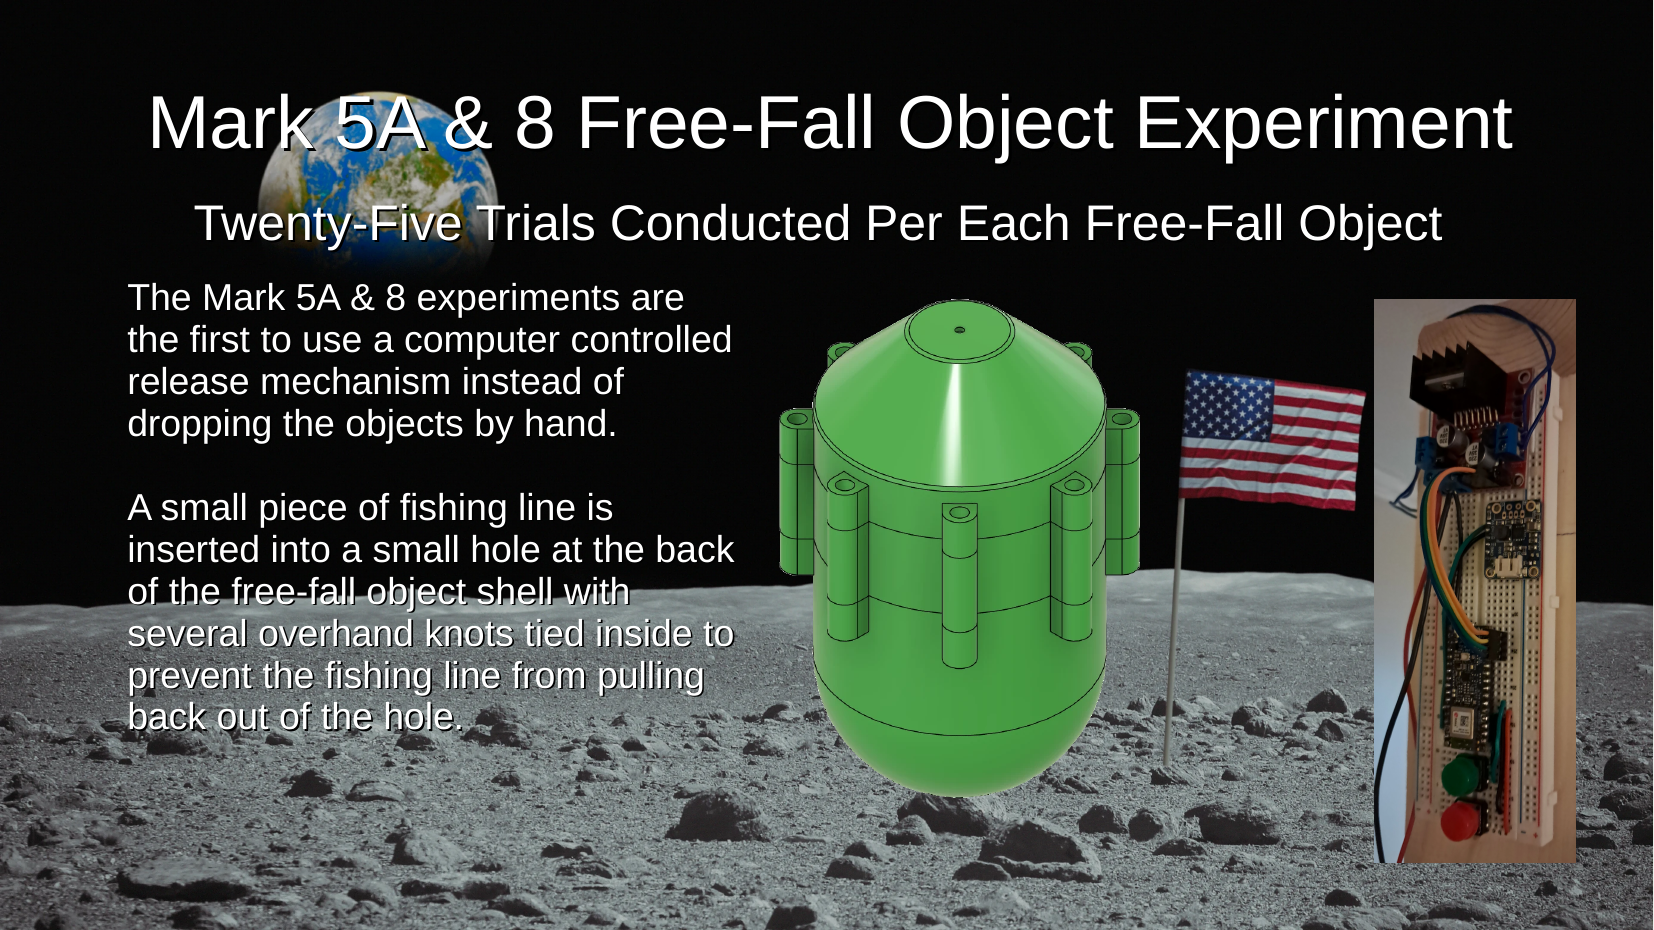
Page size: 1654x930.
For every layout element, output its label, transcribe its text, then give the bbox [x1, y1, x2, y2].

picture [0, 0, 1654, 930]
title Mark 5A & 8 Free-Fall Object Experiment [87, 19, 1576, 187]
text_box The Mark 5A & 8 experiments are the first to use a computer controlled release mechanism instead of dropping the objects by hand. A small piece of fishing line is inserted into a small hole at the back of the free-fall object shell with several overhand knots tied inside to prevent the fishing line from pulling back out of the hole. [112, 268, 725, 832]
text_box Twenty-Five Trials Conducted Per Each Free-Fall Object [61, 187, 1576, 263]
